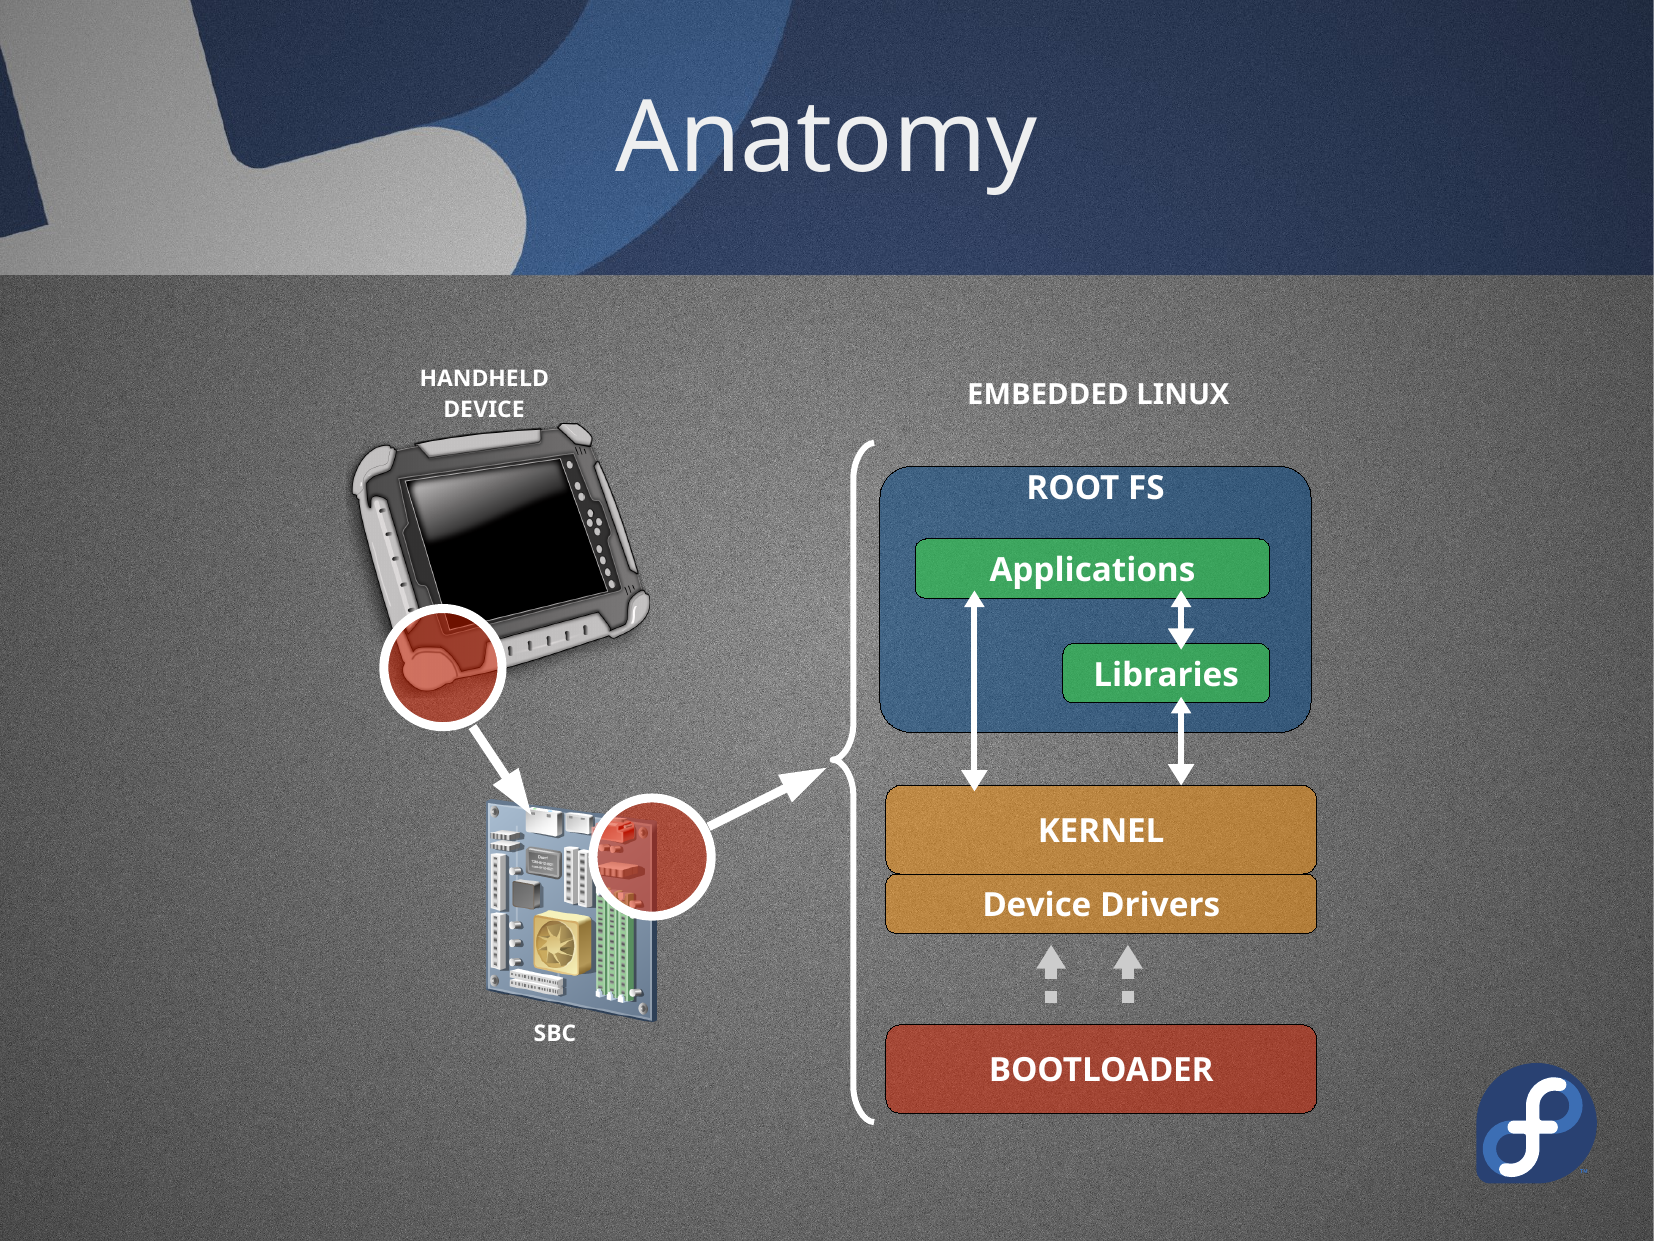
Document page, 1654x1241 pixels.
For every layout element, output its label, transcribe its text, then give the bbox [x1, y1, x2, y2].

text_box Applications [915, 538, 1270, 599]
text_box [383, 608, 503, 727]
text_box [592, 797, 712, 917]
text_box BOOTLOADER [885, 1024, 1317, 1114]
text_box EMBEDDED LINUX [950, 366, 1247, 450]
text_box ROOT FS [977, 599, 1178, 733]
text_box HANDHELD DEVICE [336, 354, 632, 423]
text_box SBC [407, 1010, 703, 1052]
text_box Libraries [1062, 643, 1270, 703]
picture [0, 0, 1654, 1241]
text_box ROOT FS [879, 466, 1312, 733]
text_box KERNEL [885, 785, 1317, 874]
text_box Device Drivers [885, 874, 1317, 934]
title Anatomy [88, 29, 1565, 237]
